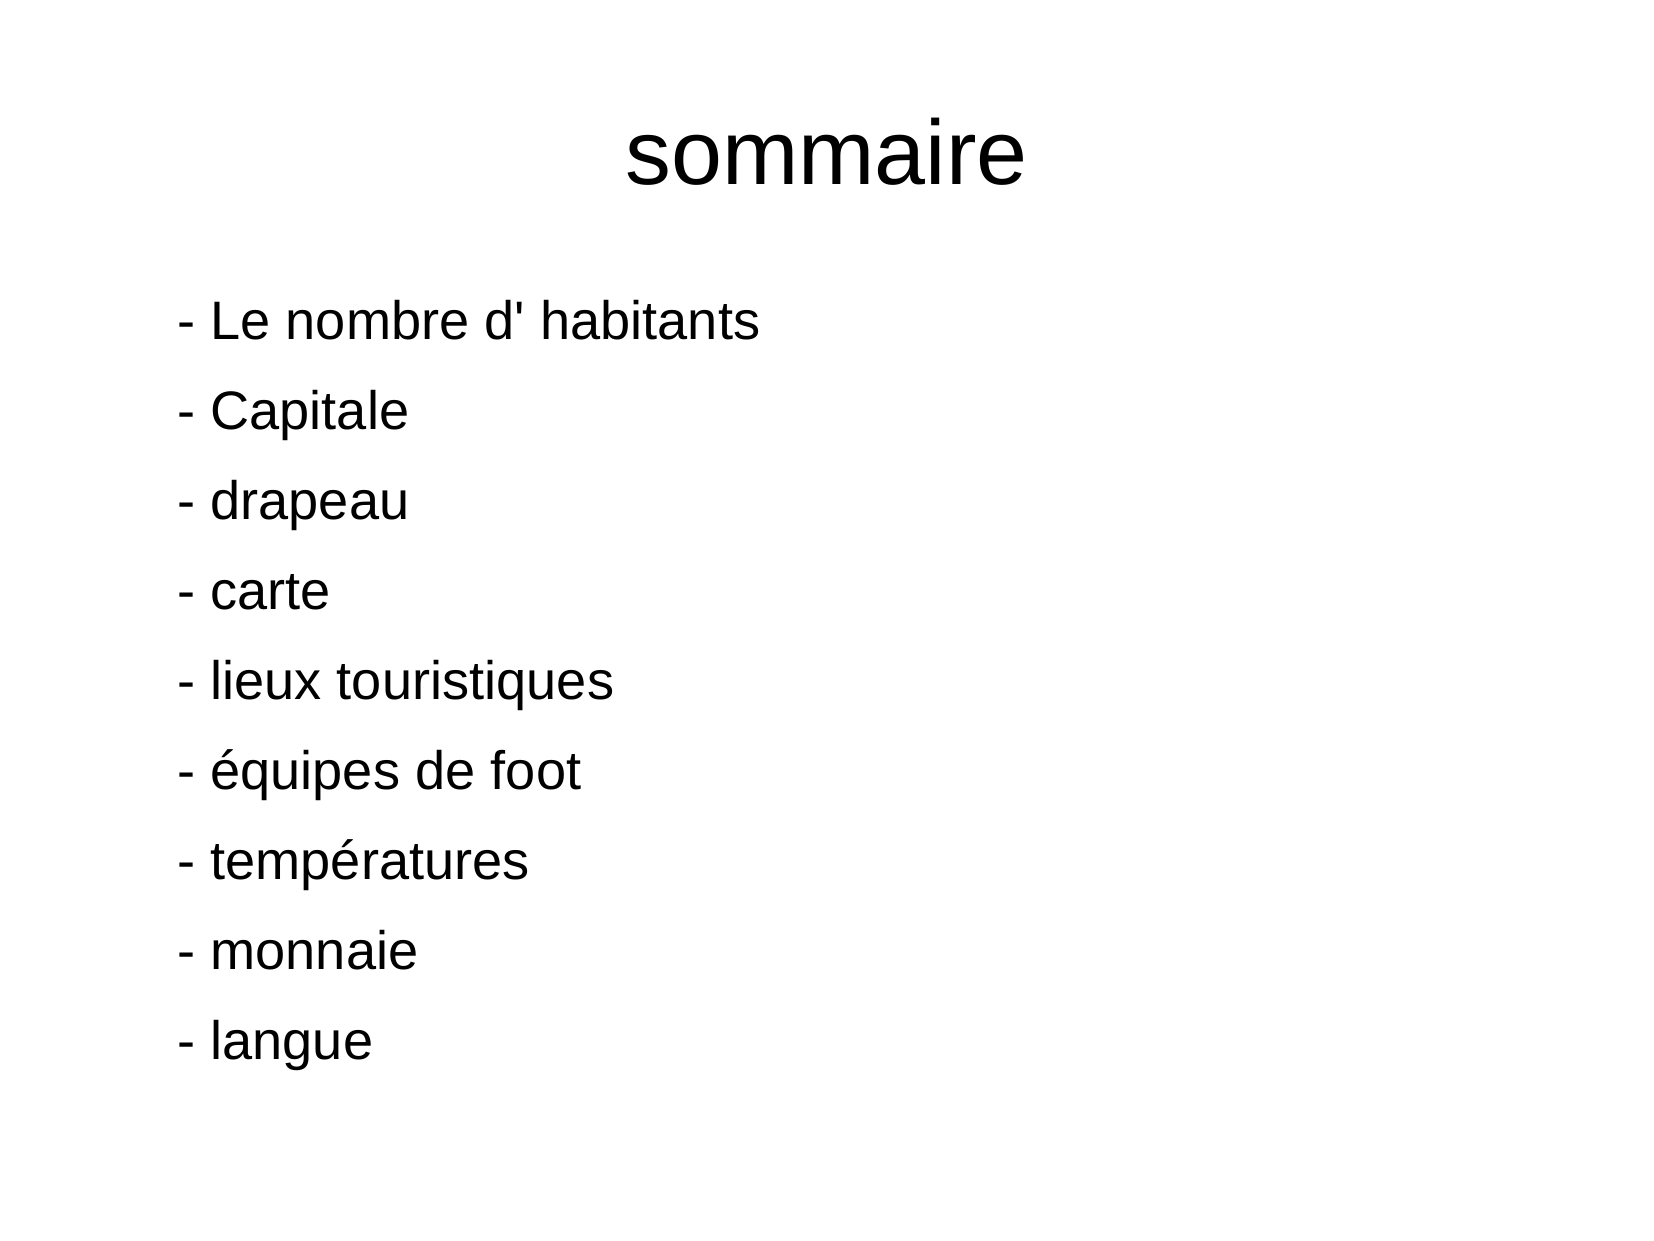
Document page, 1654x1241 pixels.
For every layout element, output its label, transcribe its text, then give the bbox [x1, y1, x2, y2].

title sommaire [82, 49, 1571, 257]
list - Le nombre d' habitants - Capitale - drapeau - carte - lieux touristiques - équipes de foot - températures - monnaie - langue [106, 290, 1595, 1109]
